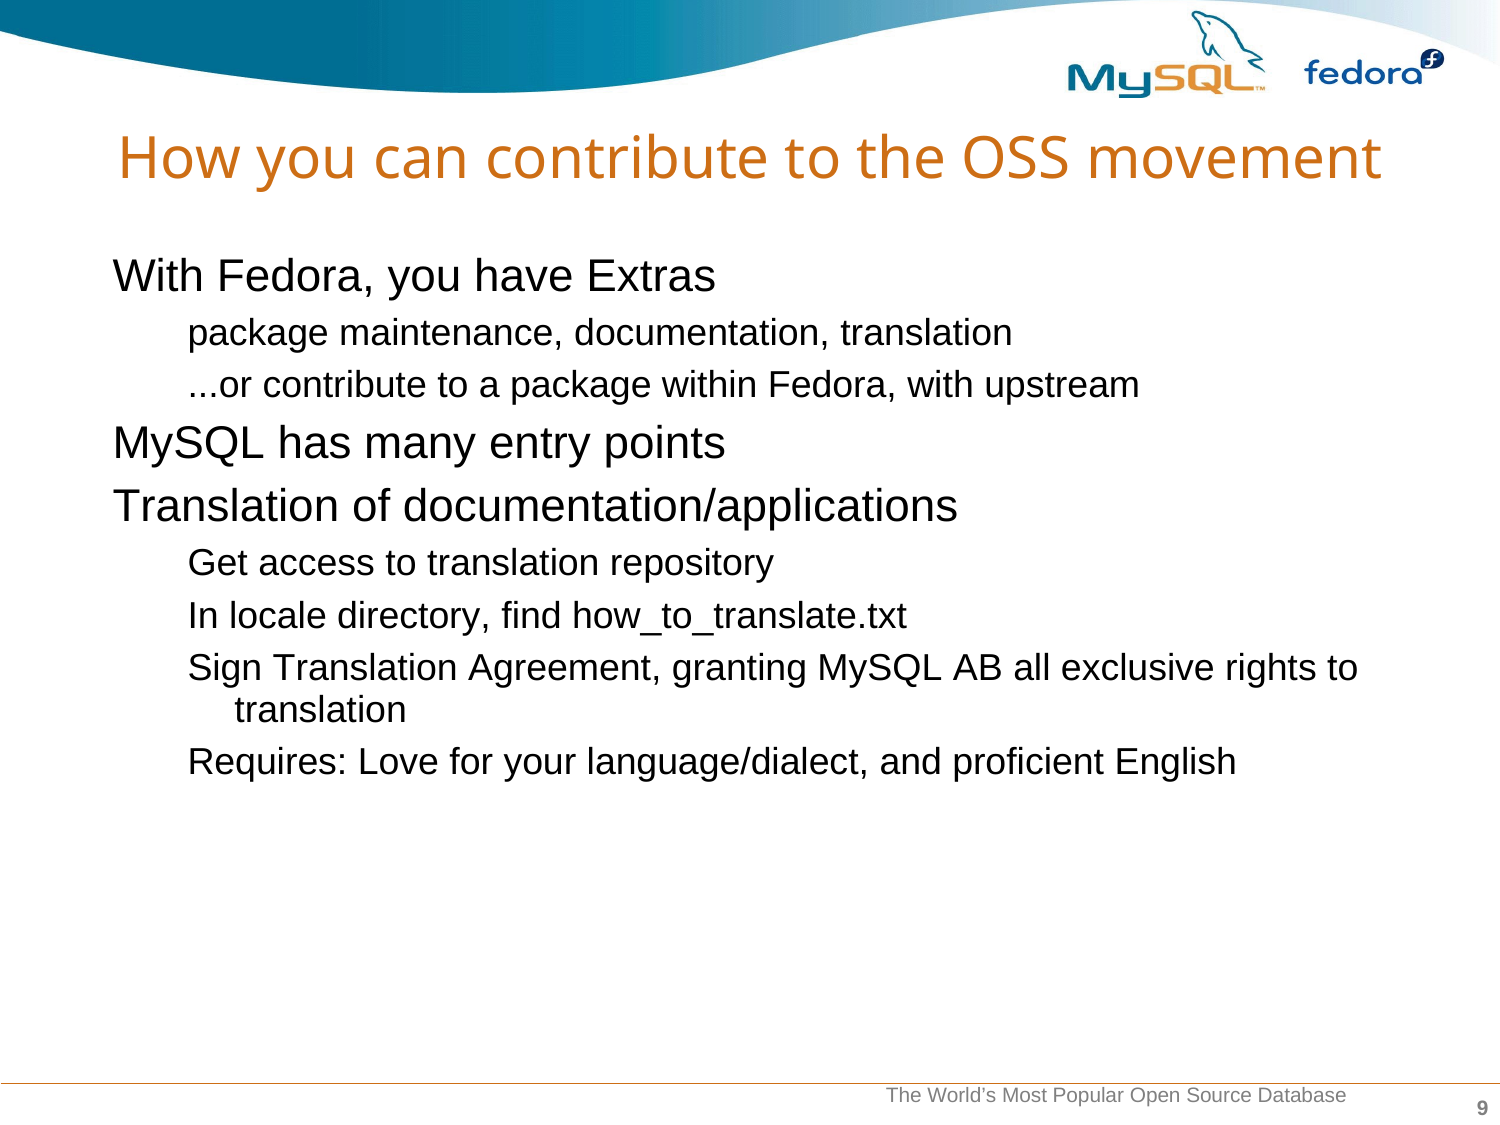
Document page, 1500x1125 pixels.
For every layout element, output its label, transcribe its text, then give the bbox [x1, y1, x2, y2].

title How you can contribute to the OSS movement [0, 87, 1500, 226]
picture [0, 31, 326, 87]
picture [1075, 71, 1085, 87]
list With Fedora, you have Extras package maintenance, documentation, translation ...or contribute to a package within Fedora, with upstream MySQL has many entry points Translation of documentation/applications Get access to translation repository In locale directory, find how_to_translate.txt Sign Translation Agreement, granting MySQL AB all exclusive rights to translation Requires: Love for your language/dialect, and proficient English [112, 249, 1388, 1113]
picture [613, 0, 1500, 87]
picture [1098, 71, 1107, 87]
